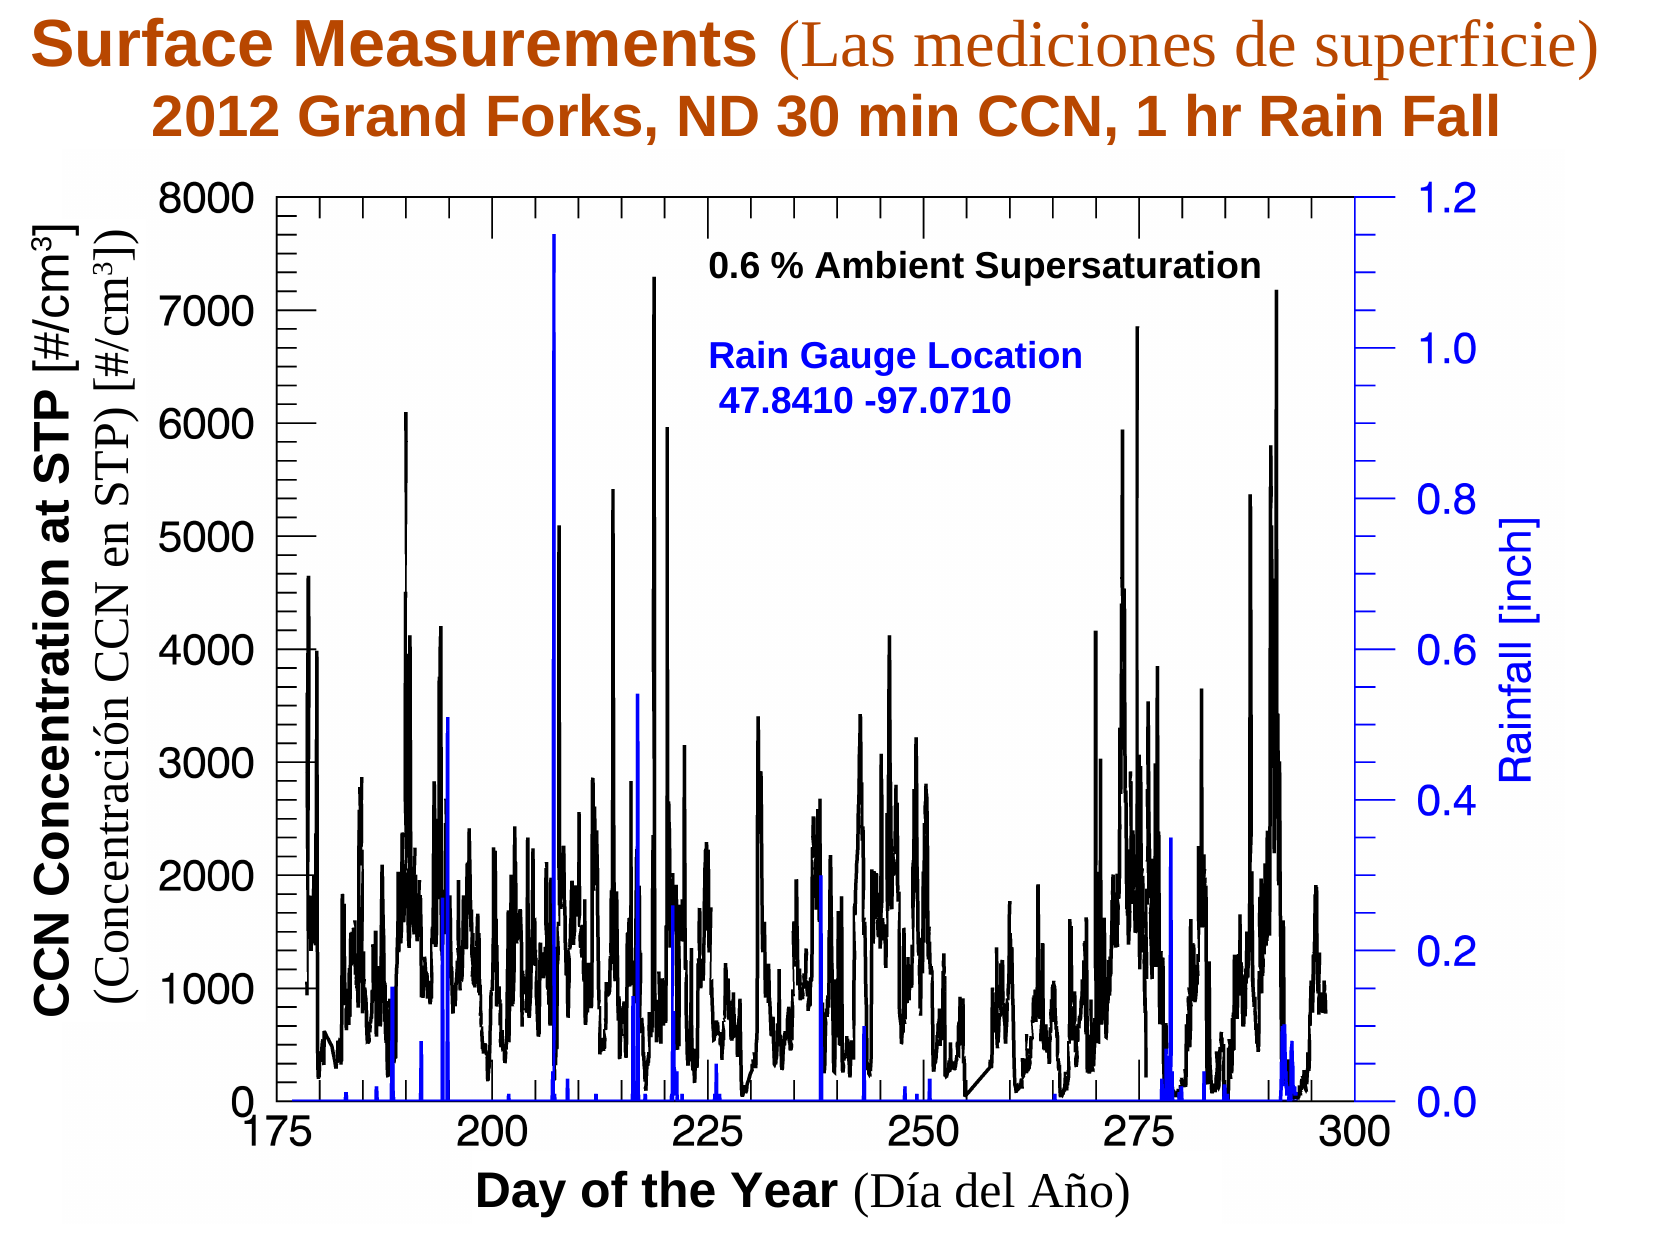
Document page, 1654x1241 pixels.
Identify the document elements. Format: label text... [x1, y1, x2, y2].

picture [62, 153, 1565, 1224]
title Surface Measurements (Las mediciones de superficie) 2012 Grand Forks, ND 30 min CCN, 1 hr Rain Fall [2, 2, 1652, 153]
text_box CCN Concentration at STP [#/cm3] (Concentración CCN en STP) [#/cm3]) [11, 219, 146, 1022]
text_box Day of the Year (Día del Año) [471, 1150, 1222, 1226]
text_box 0.6 % Ambient Supersaturation Rain Gauge Location 47.8410 -97.0710 [693, 233, 1276, 429]
